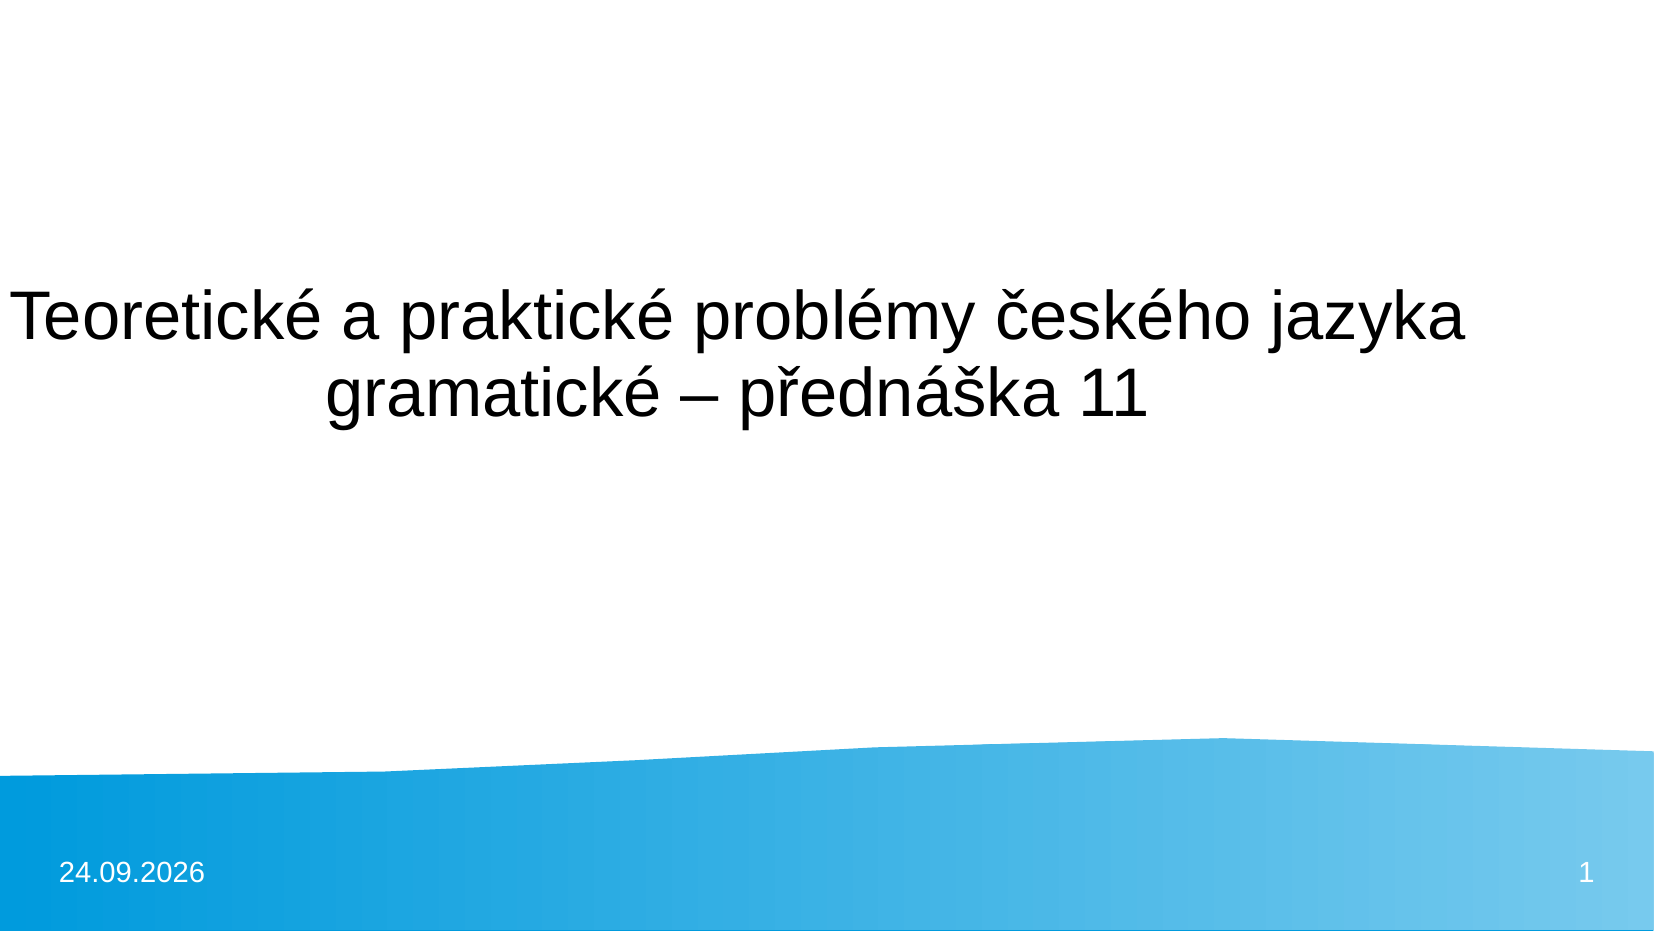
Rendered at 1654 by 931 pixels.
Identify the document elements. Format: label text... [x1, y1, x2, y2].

title Teoretické a praktické problémy českého jazyka gramatické – přednáška 11 [0, 265, 1477, 443]
